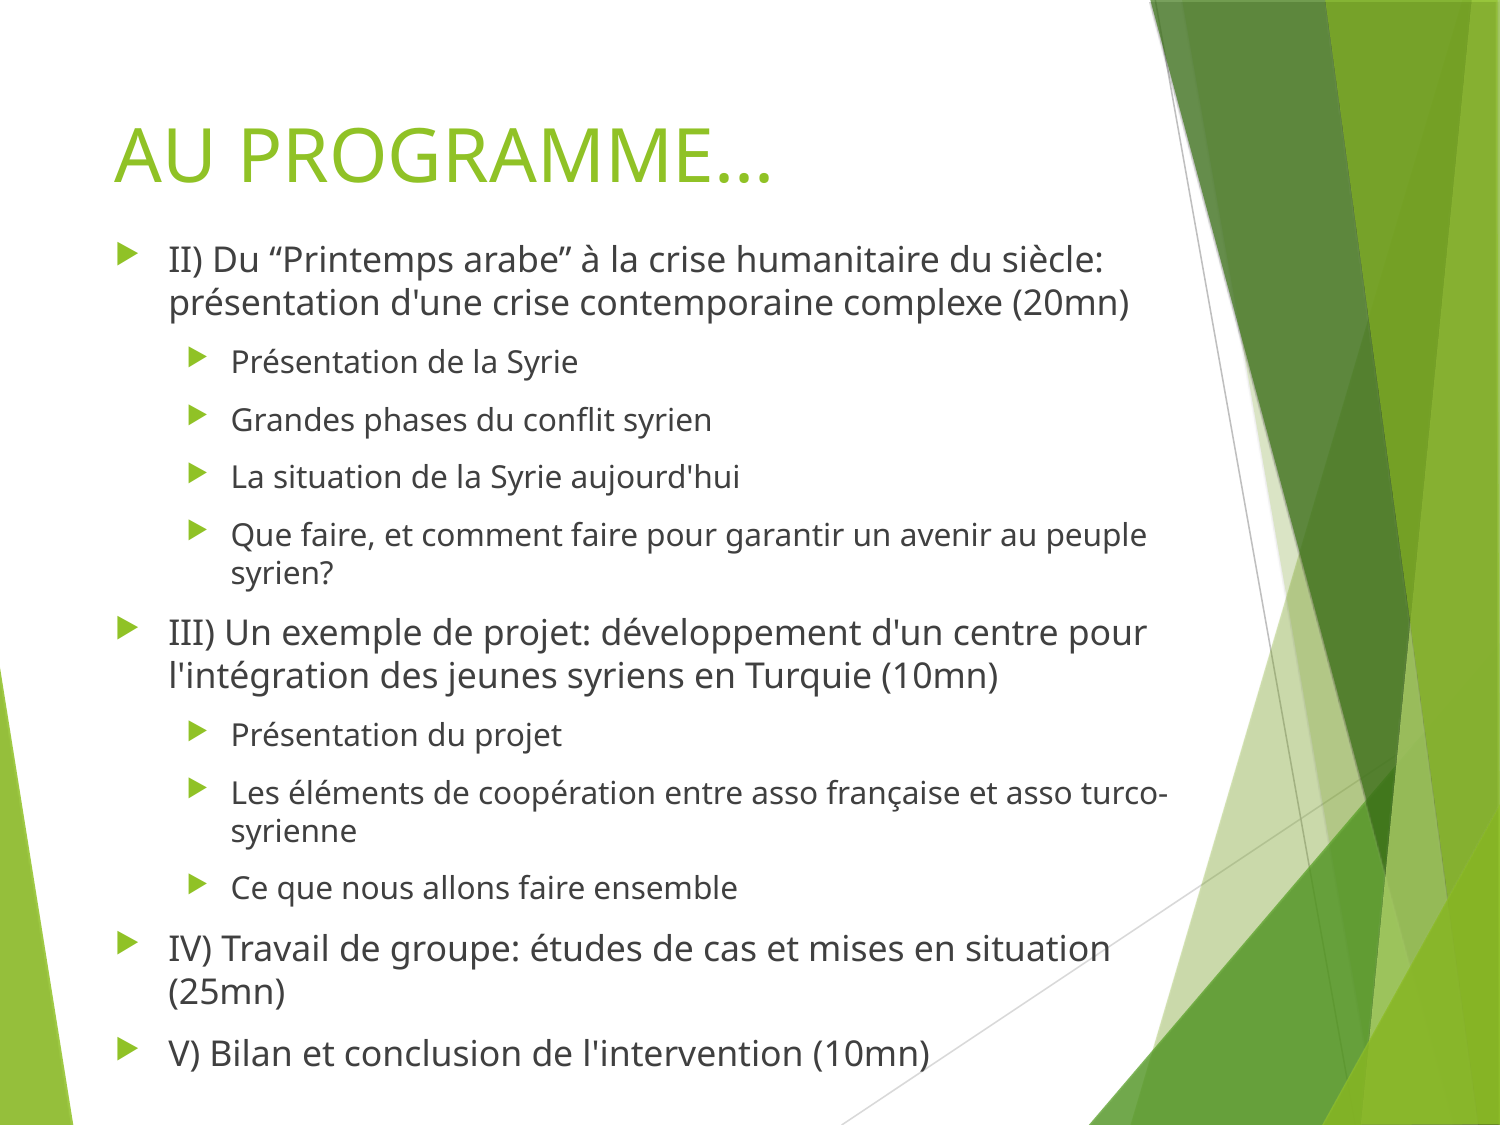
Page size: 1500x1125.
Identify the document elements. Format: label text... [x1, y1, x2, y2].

title AU PROGRAMME... [99, 99, 1142, 229]
list II) Du “Printemps arabe” à la crise humanitaire du siècle: présentation d'une crise contemporaine complexe (20mn) Présentation de la Syrie Grandes phases du conflit syrien La situation de la Syrie aujourd'hui Que faire, et comment faire pour garantir un avenir au peuple syrien? III) Un exemple de projet: développement d'un centre pour l'intégration des jeunes syriens en Turquie (10mn) Présentation du projet Les éléments de coopération entre asso française et asso turco-syrienne Ce que nous allons faire ensemble IV) Travail de groupe: études de cas et mises en situation (25mn) V) Bilan et conclusion de l'intervention (10mn) [99, 229, 1233, 1086]
